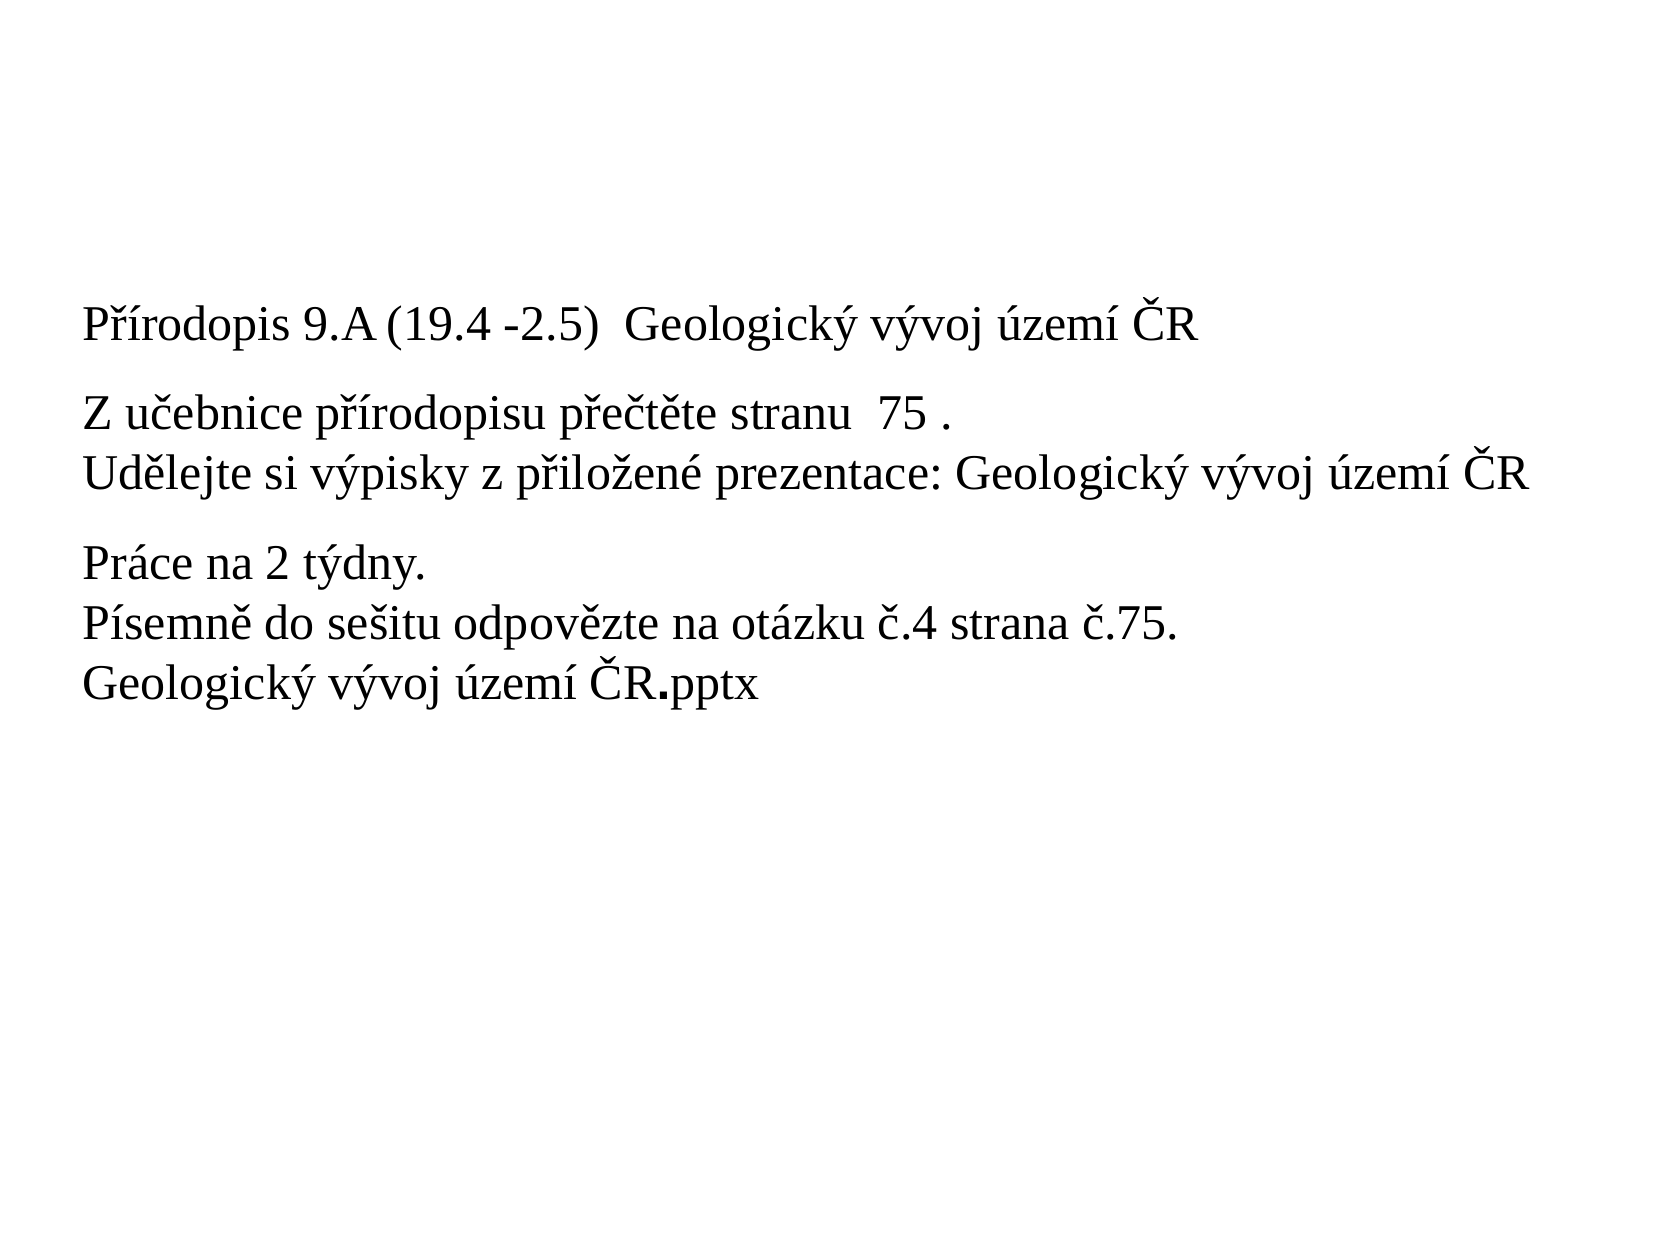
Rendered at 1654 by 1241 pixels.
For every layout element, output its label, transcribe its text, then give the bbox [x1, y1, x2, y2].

list Přírodopis 9.A (19.4 -2.5) Geologický vývoj území ČR Z učebnice přírodopisu přečtěte stranu 75 . Udělejte si výpisky z přiložené prezentace: Geologický vývoj území ČR Práce na 2 týdny. Písemně do sešitu odpovězte na otázku č.4 strana č.75. Geologický vývoj území ČR.pptx [82, 290, 1538, 1109]
